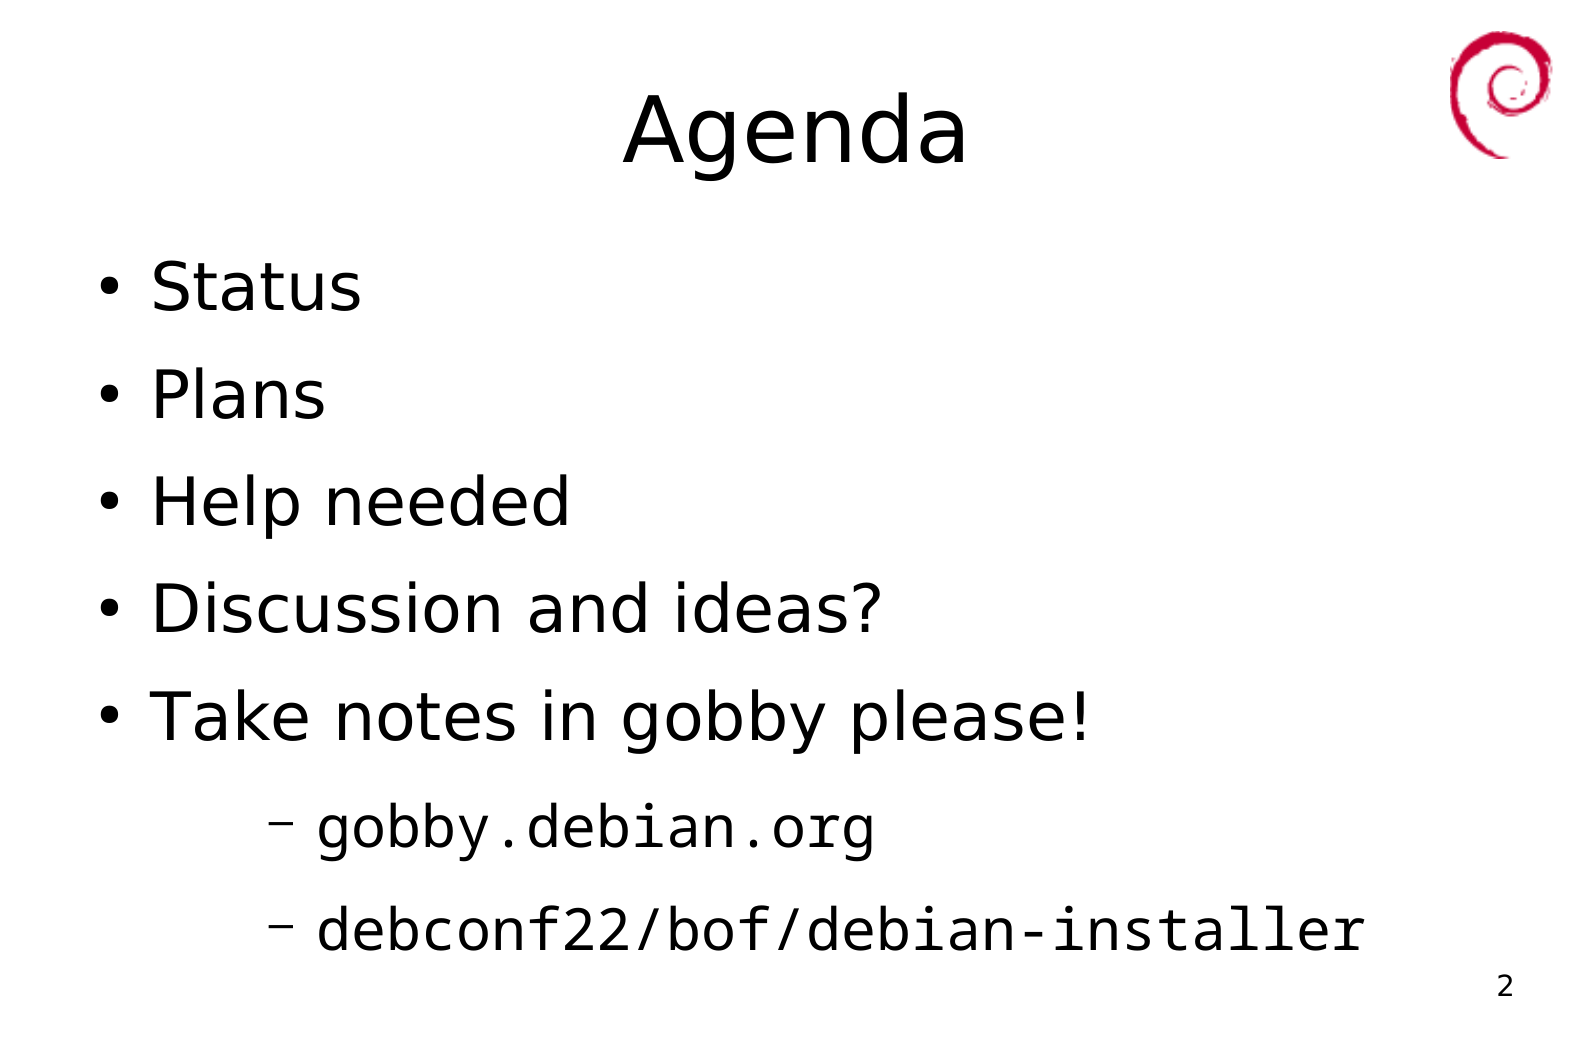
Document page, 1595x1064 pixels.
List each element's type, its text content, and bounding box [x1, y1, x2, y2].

list Status Plans Help needed Discussion and ideas? Take notes in gobby please! gobby.debian.org debconf22/bof/debian-installer [79, 248, 1515, 945]
picture [1450, 31, 1555, 159]
title Agenda [79, 49, 1515, 213]
